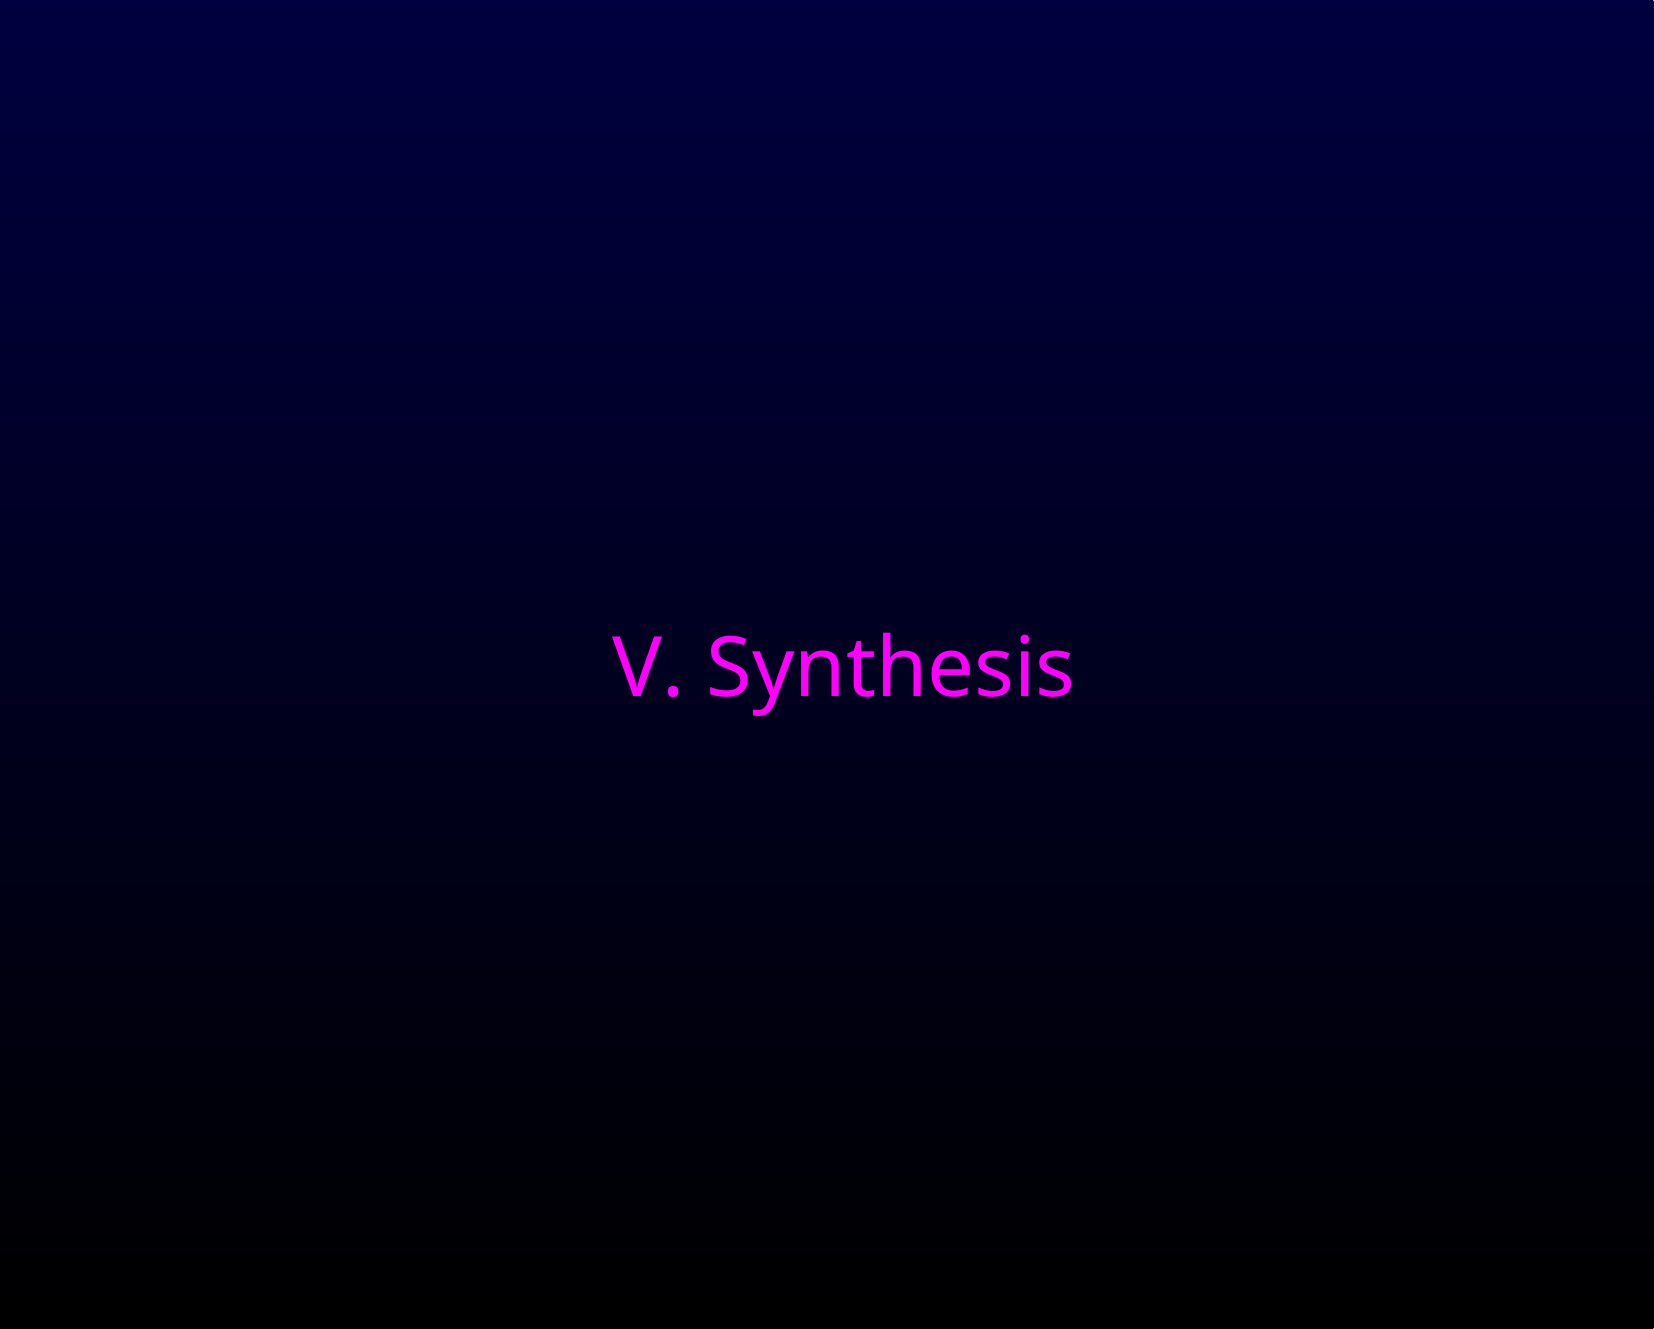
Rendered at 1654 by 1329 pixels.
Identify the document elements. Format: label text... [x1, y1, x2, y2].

subtitle V. Synthesis [120, 245, 1533, 1083]
